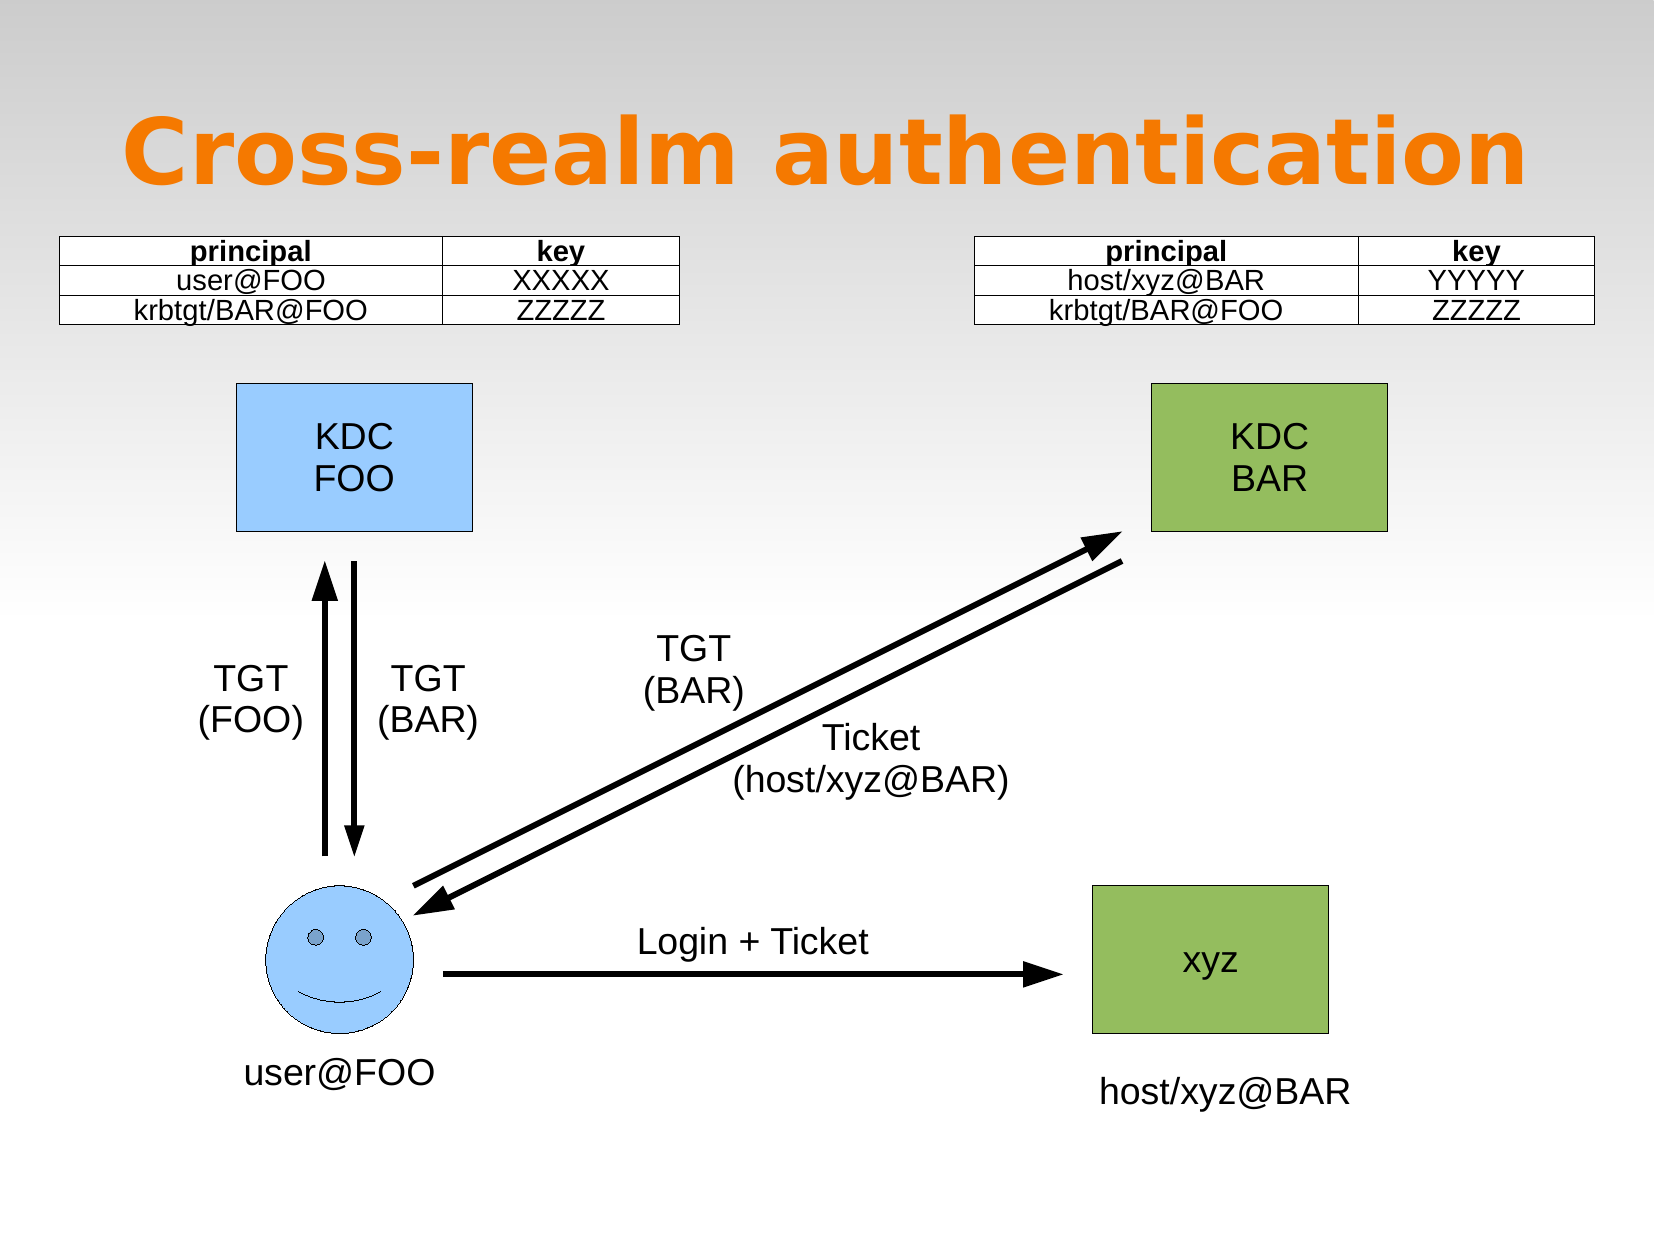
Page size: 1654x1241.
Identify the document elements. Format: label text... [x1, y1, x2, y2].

text_box host/xyz@BAR [944, 1062, 1506, 1125]
text_box principal [59, 236, 442, 265]
text_box XXXXX [442, 265, 680, 295]
text_box user@FOO [59, 265, 442, 295]
text_box principal [974, 236, 1358, 265]
text_box TGT (BAR) [620, 620, 768, 728]
text_box [265, 885, 414, 1034]
text_box krbtgt/BAR@FOO [59, 295, 442, 325]
text_box key [442, 236, 680, 265]
text_box ZZZZZ [442, 295, 680, 325]
text_box KDC FOO [236, 383, 473, 532]
text_box ZZZZZ [1358, 295, 1595, 325]
text_box xyz [1092, 885, 1329, 1034]
text_box KDC BAR [1151, 383, 1388, 532]
text_box key [1358, 236, 1595, 265]
text_box host/xyz@BAR [974, 265, 1358, 295]
title Cross-realm authentication [82, 49, 1571, 257]
text_box user@FOO [59, 1043, 621, 1106]
text_box TGT (BAR) [354, 649, 502, 758]
text_box YYYYY [1358, 265, 1595, 295]
text_box TGT (FOO) [177, 649, 325, 758]
text_box Ticket (host/xyz@BAR) [708, 708, 1034, 817]
text_box Login + Ticket [590, 913, 916, 975]
text_box krbtgt/BAR@FOO [974, 295, 1358, 325]
